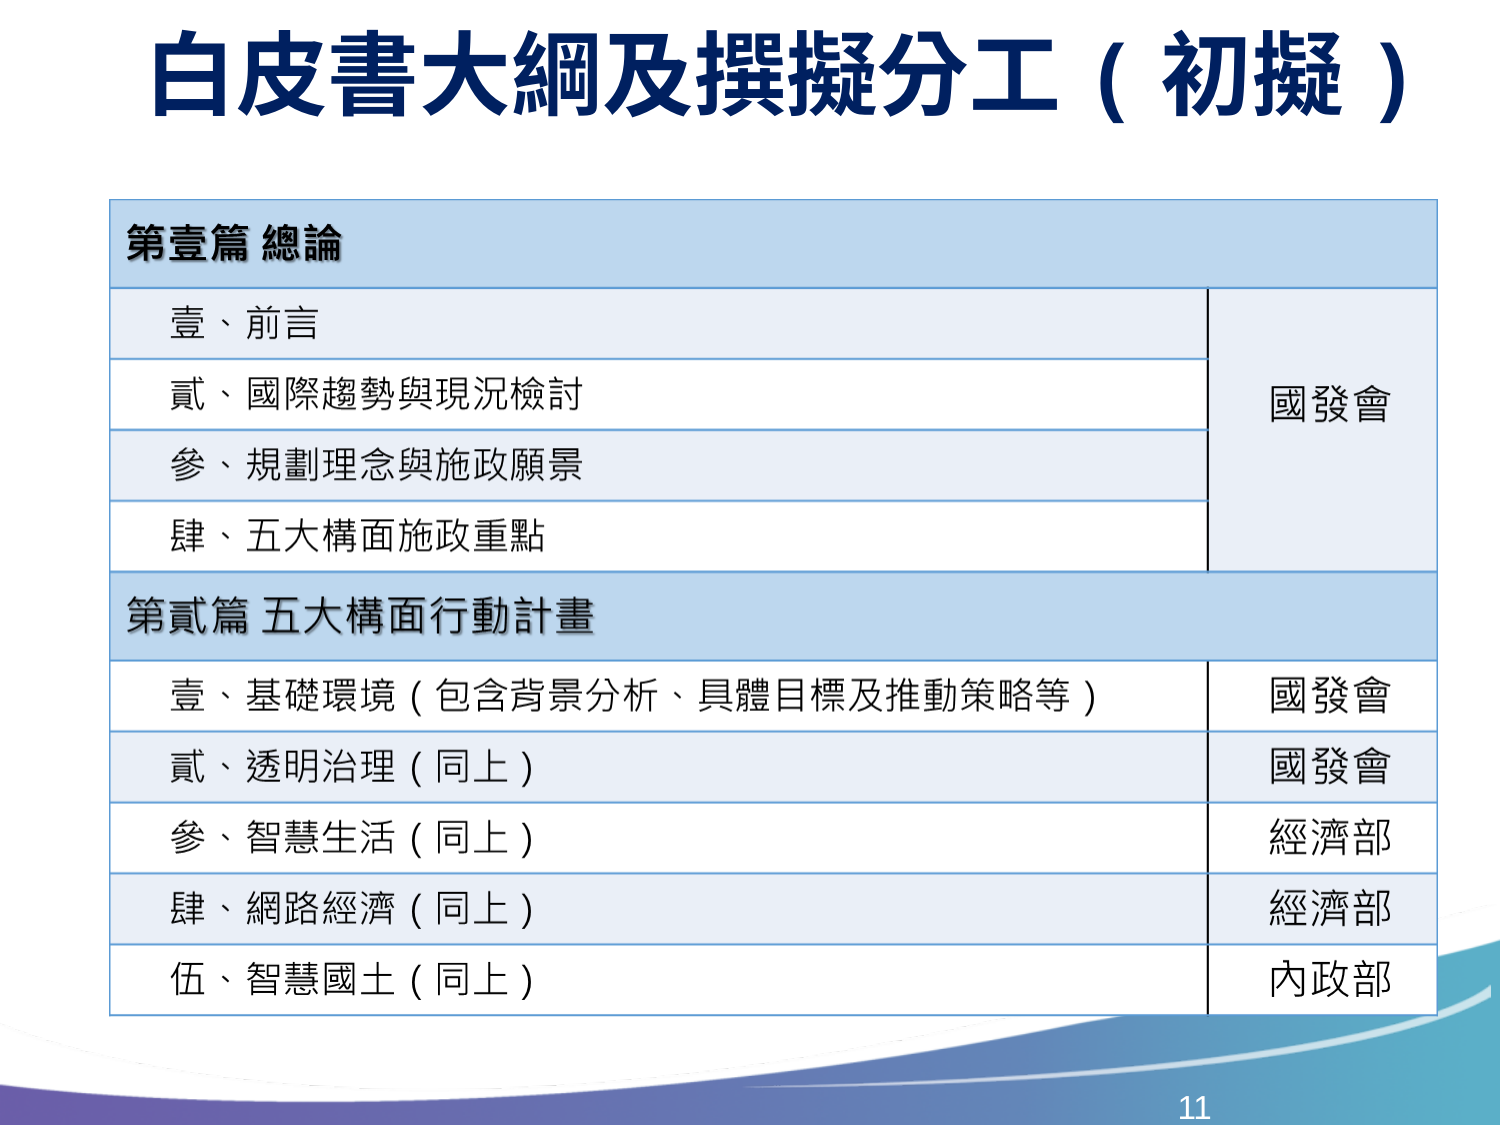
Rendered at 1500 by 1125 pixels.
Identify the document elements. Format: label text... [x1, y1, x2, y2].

text_box 白皮書大綱及撰擬分工(初擬) [3, 21, 1500, 168]
picture [109, 200, 1438, 1031]
